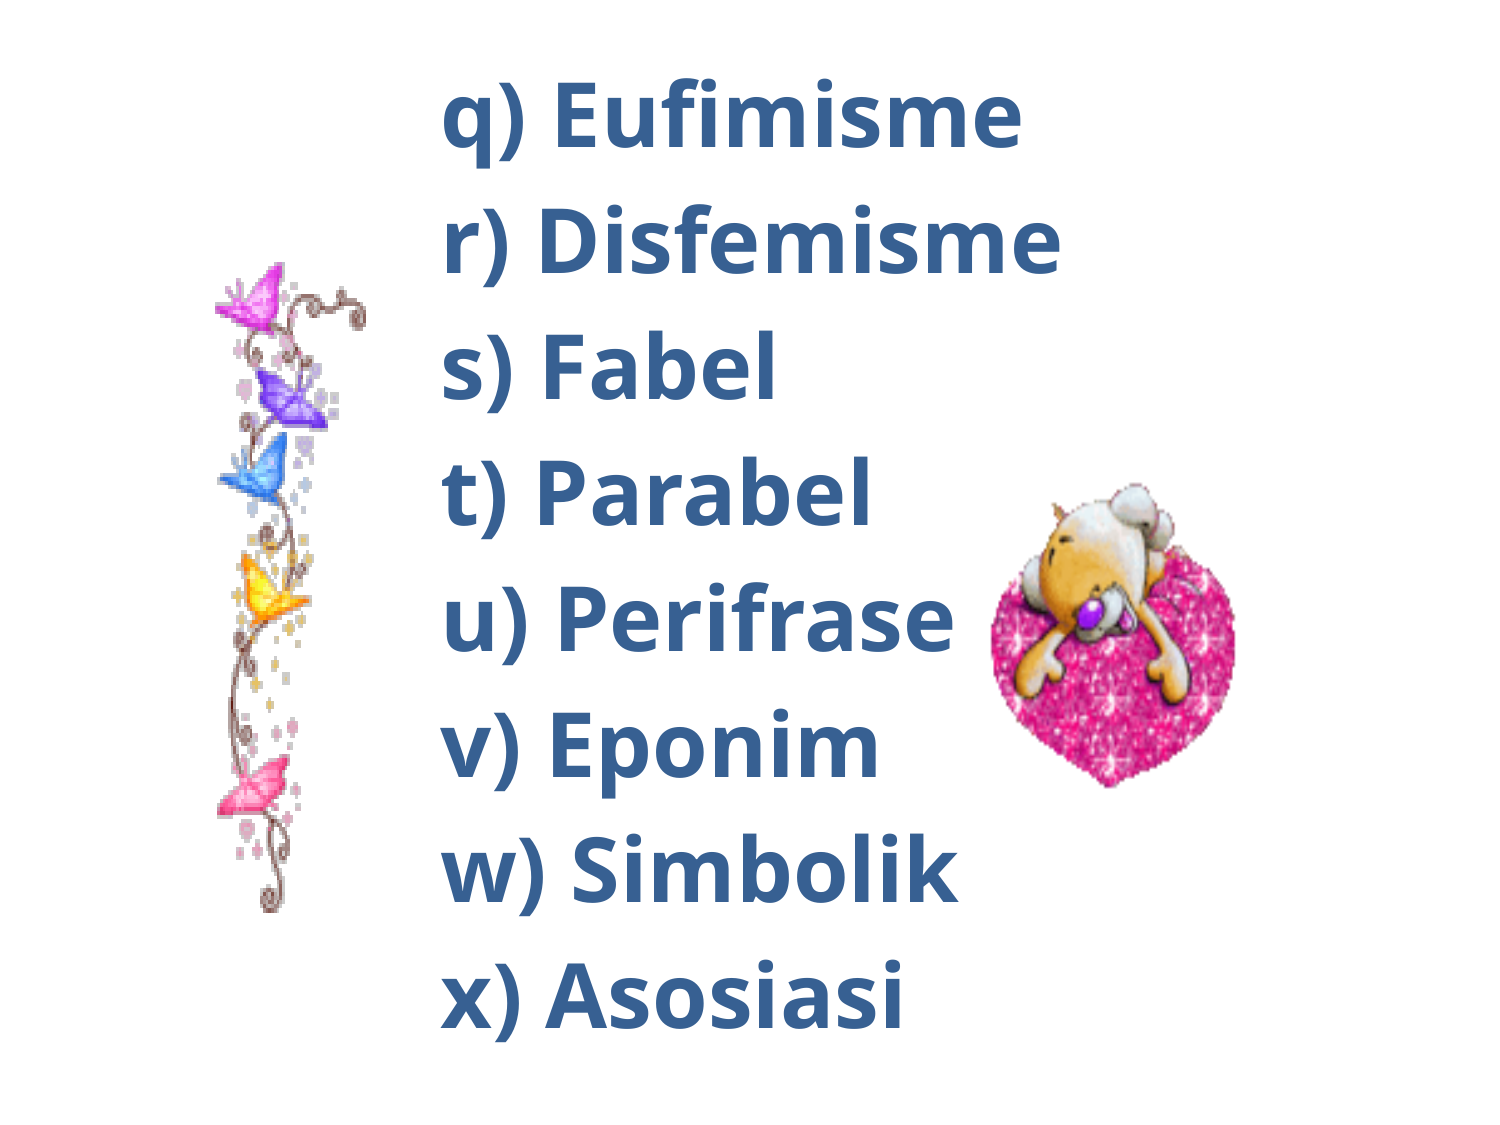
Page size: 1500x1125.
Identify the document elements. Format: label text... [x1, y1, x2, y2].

picture [987, 478, 1238, 792]
picture [215, 262, 366, 913]
list q) Eufimisme r) Disfemisme s) Fabel t) Parabel u) Perifrase v) Eponim w) Simbolik x) Asosiasi [425, 50, 1425, 1063]
